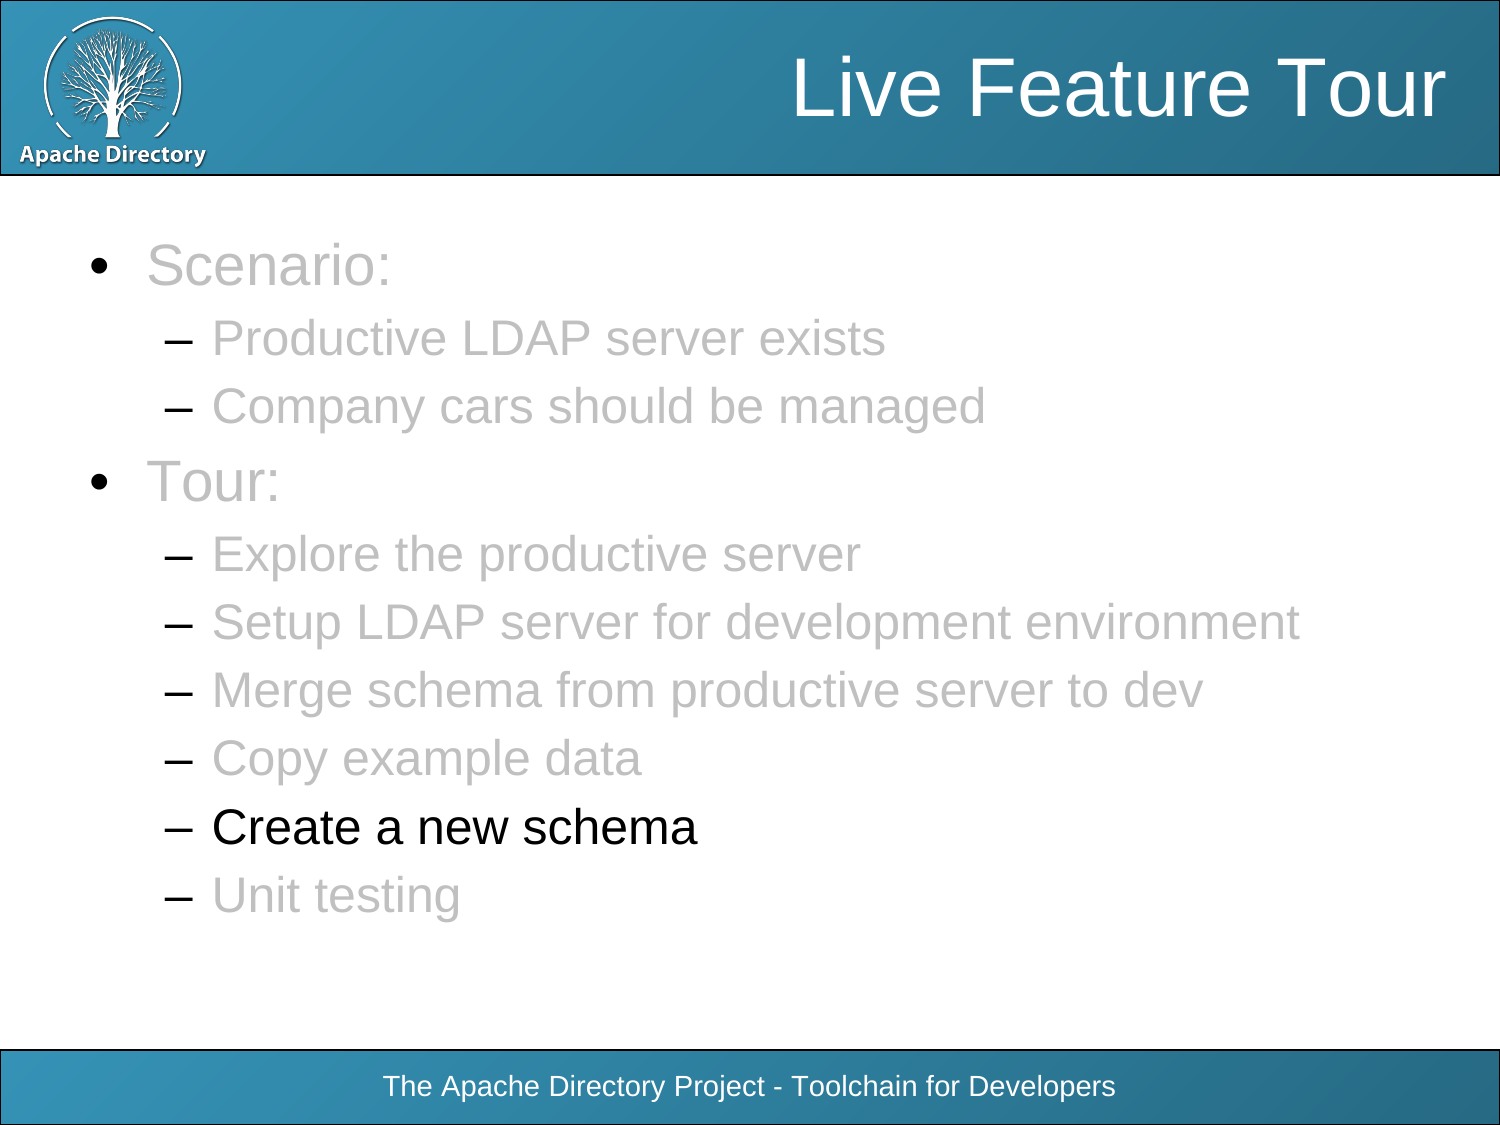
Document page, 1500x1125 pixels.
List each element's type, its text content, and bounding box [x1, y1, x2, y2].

title Live Feature Tour [237, 12, 1463, 163]
picture [12, 12, 213, 173]
list Scenario: Productive LDAP server exists Company cars should be managed Tour: Explore the productive server Setup LDAP server for development environment Merge schema from productive server to dev Copy example data Create a new schema Unit testing [75, 224, 1426, 1013]
